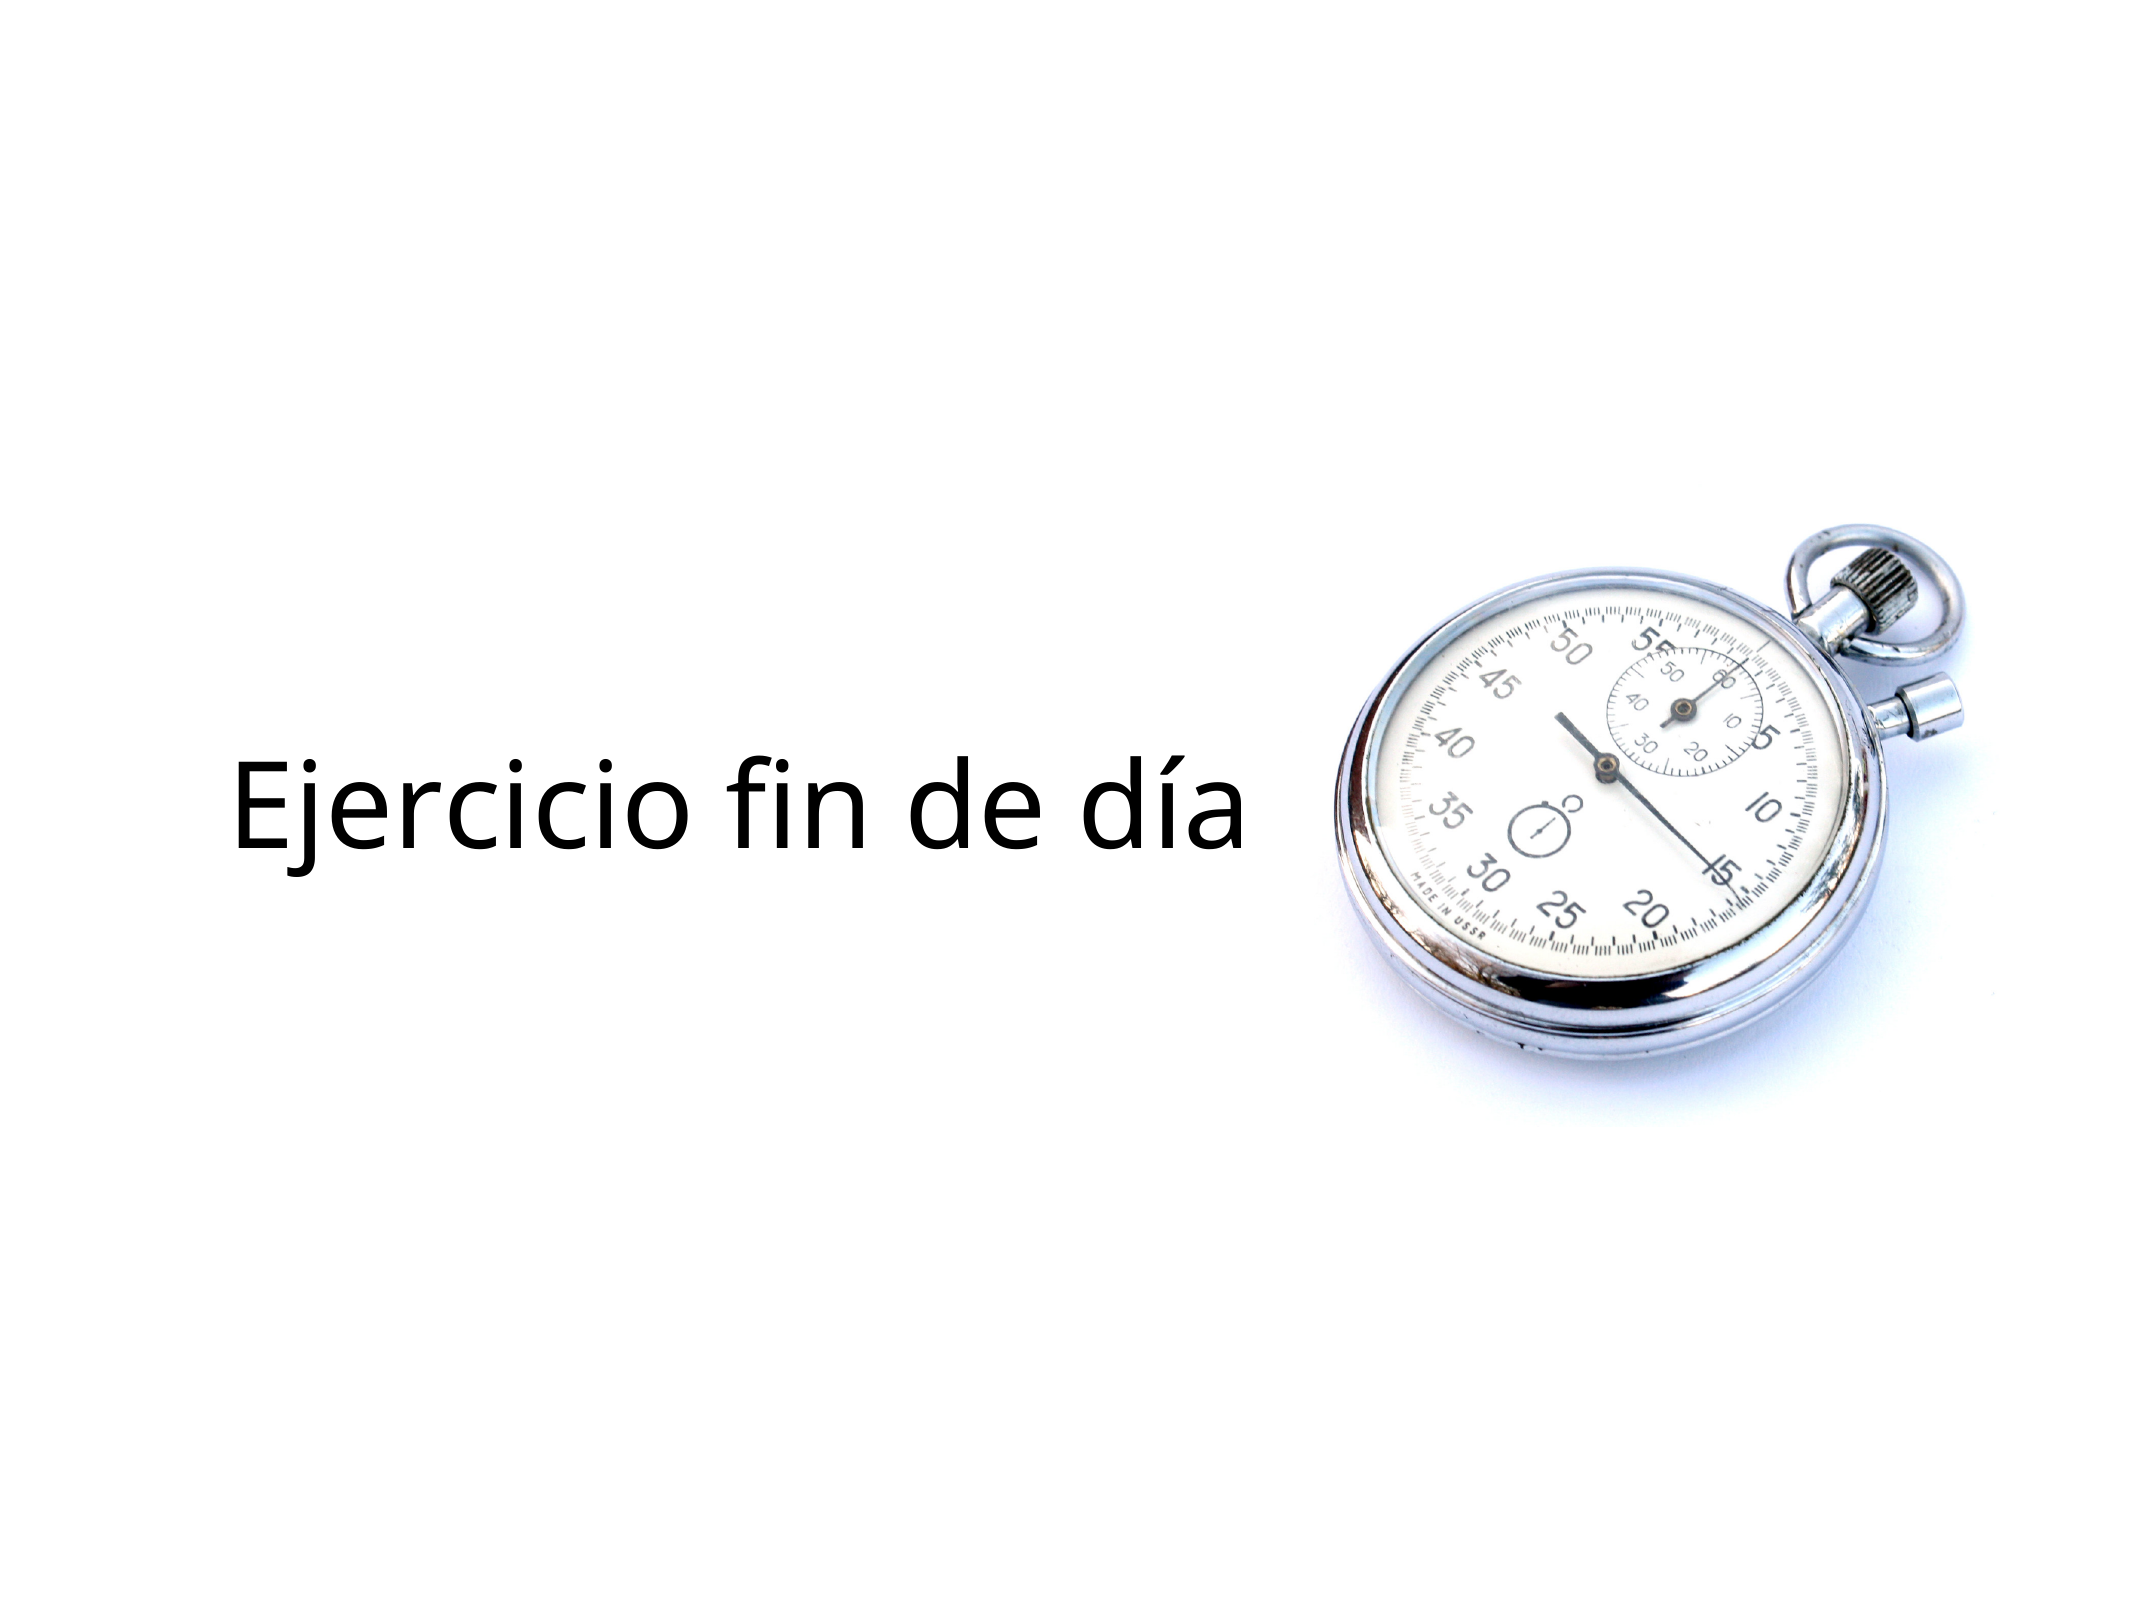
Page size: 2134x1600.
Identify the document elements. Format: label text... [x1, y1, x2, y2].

title Ejercicio fin de día [208, 529, 1269, 1071]
picture [1269, 473, 2034, 1127]
